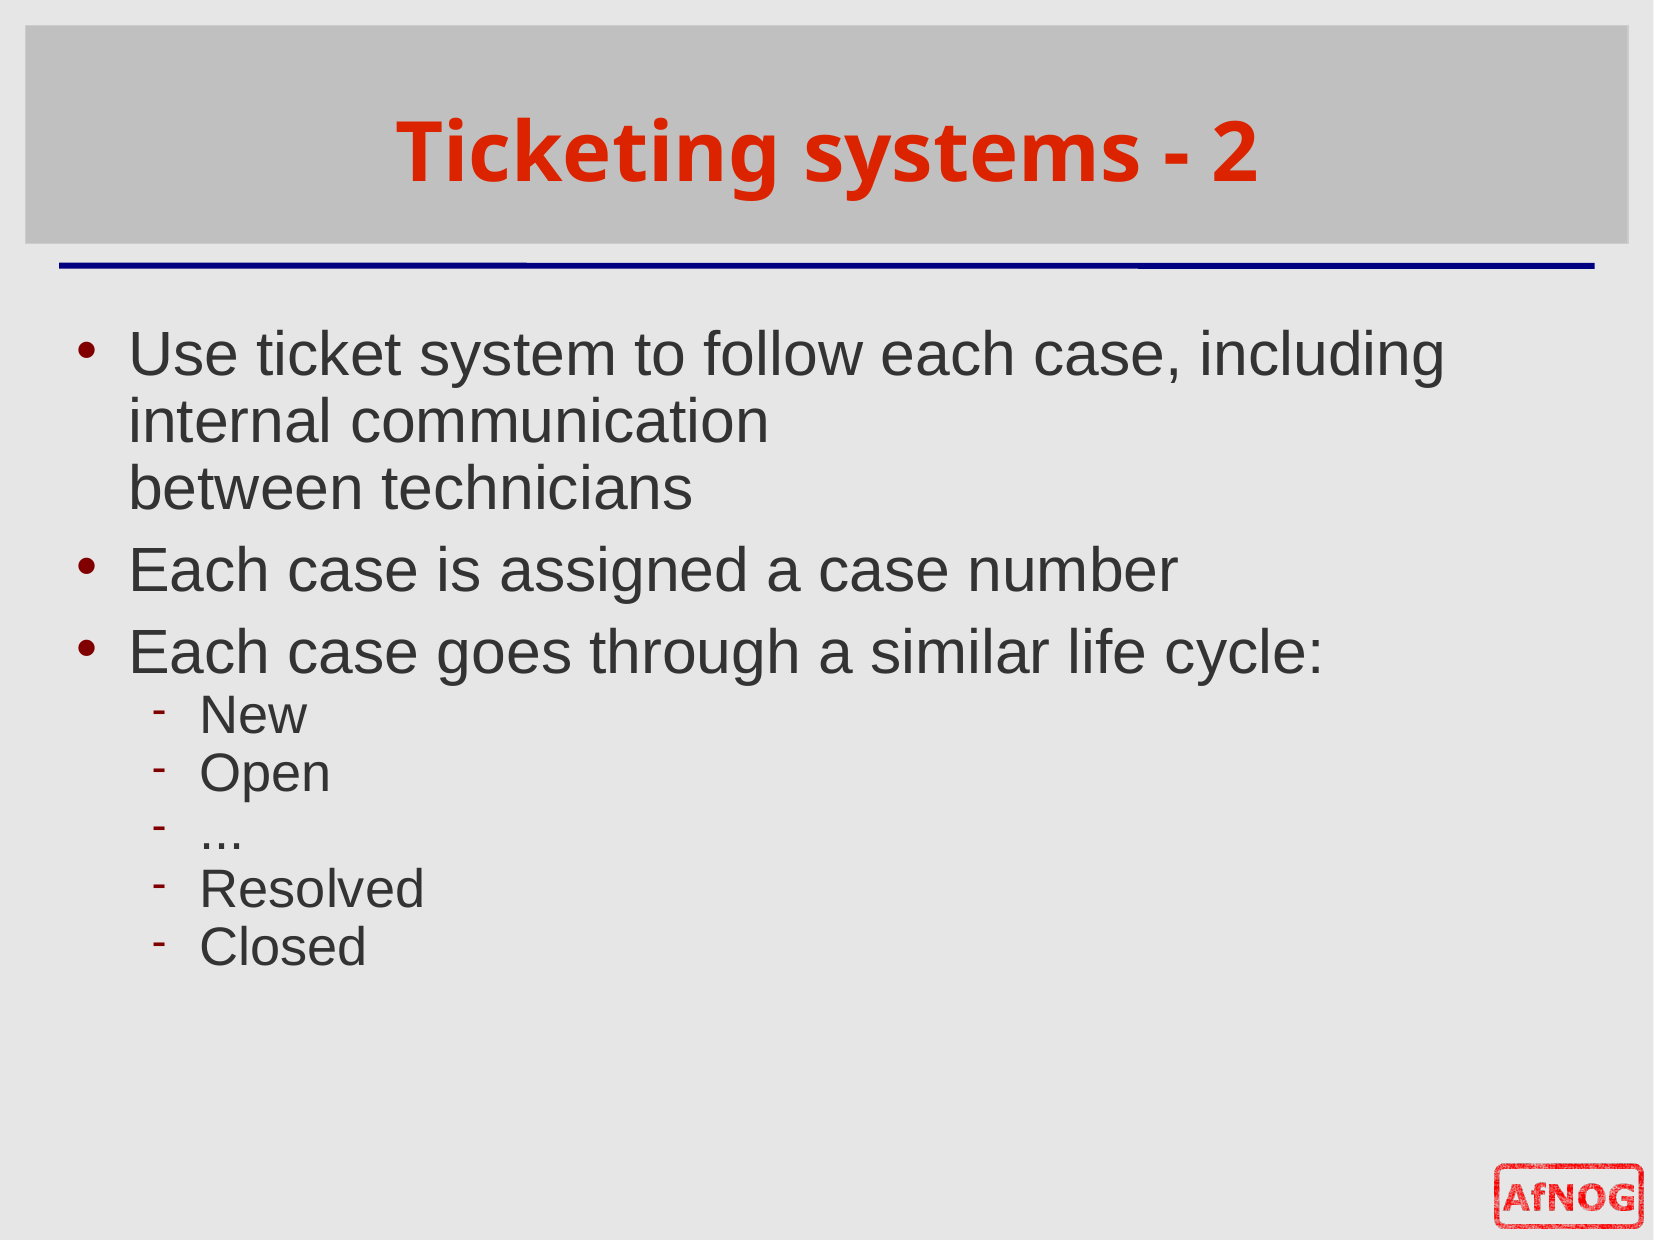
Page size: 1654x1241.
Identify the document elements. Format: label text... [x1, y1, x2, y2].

picture [1494, 1163, 1644, 1229]
title Ticketing systems - 2 [121, 46, 1534, 254]
list Use ticket system to follow each case, including internal communication between technicians Each case is assigned a case number Each case goes through a similar life cycle: New Open ... Resolved Closed [59, 322, 1595, 1132]
